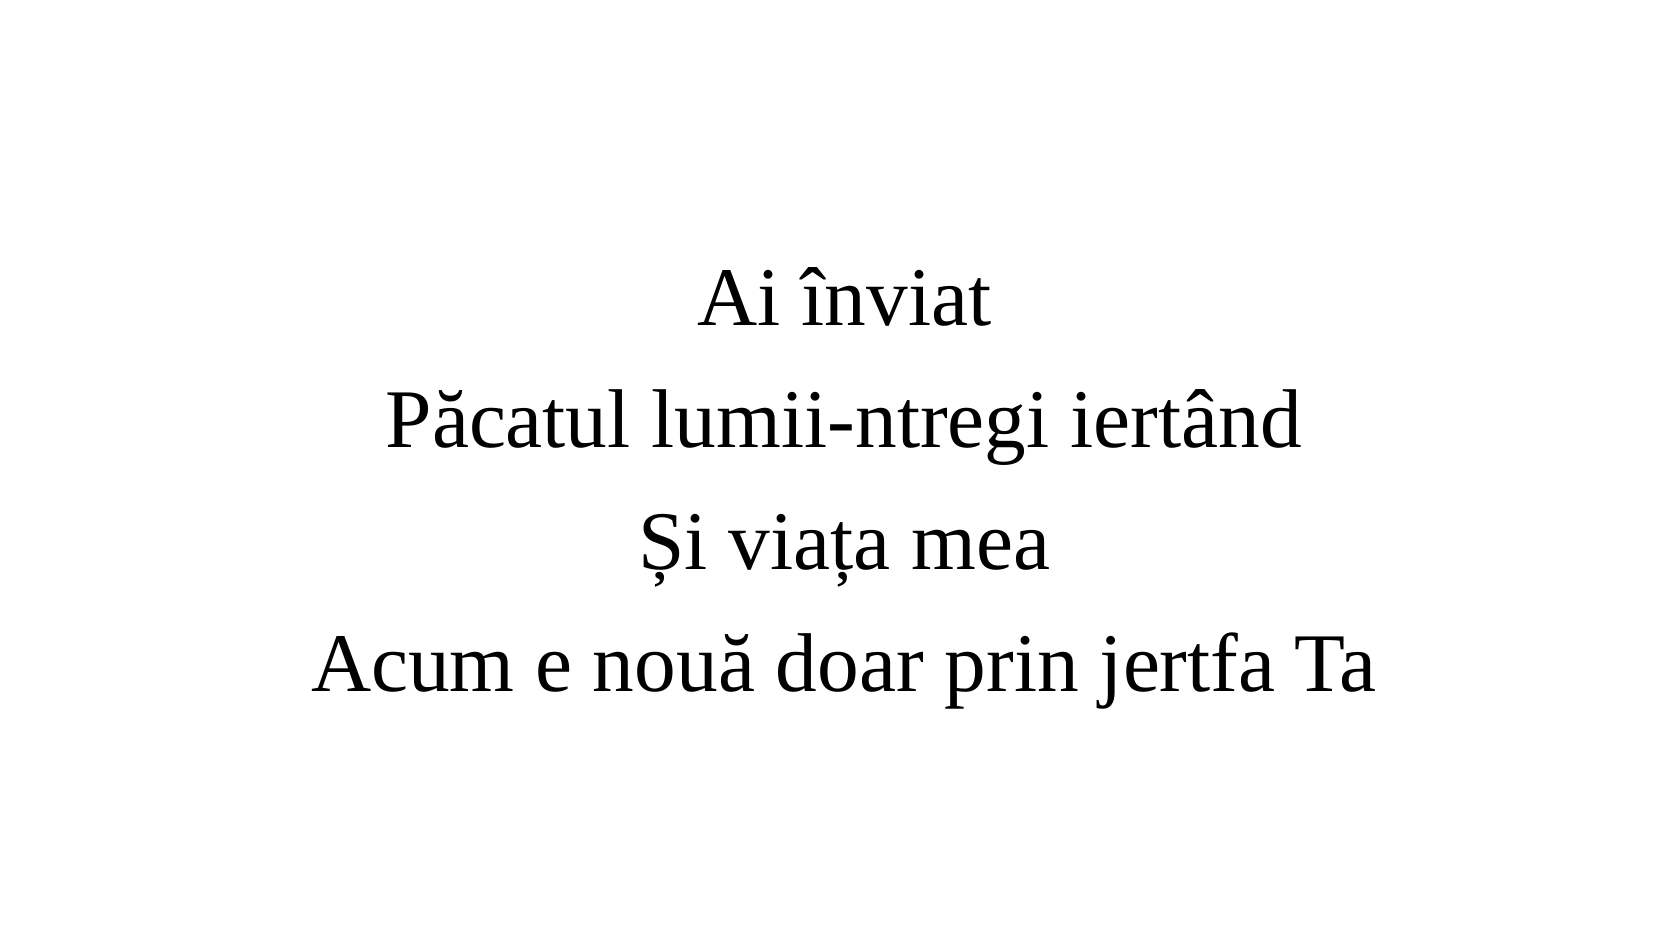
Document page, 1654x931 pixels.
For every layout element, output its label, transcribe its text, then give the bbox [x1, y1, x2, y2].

subtitle Ai înviat Păcatul lumii-ntregi iertând Și viața mea Acum e nouă doar prin jertfa Ta [153, 238, 1536, 713]
